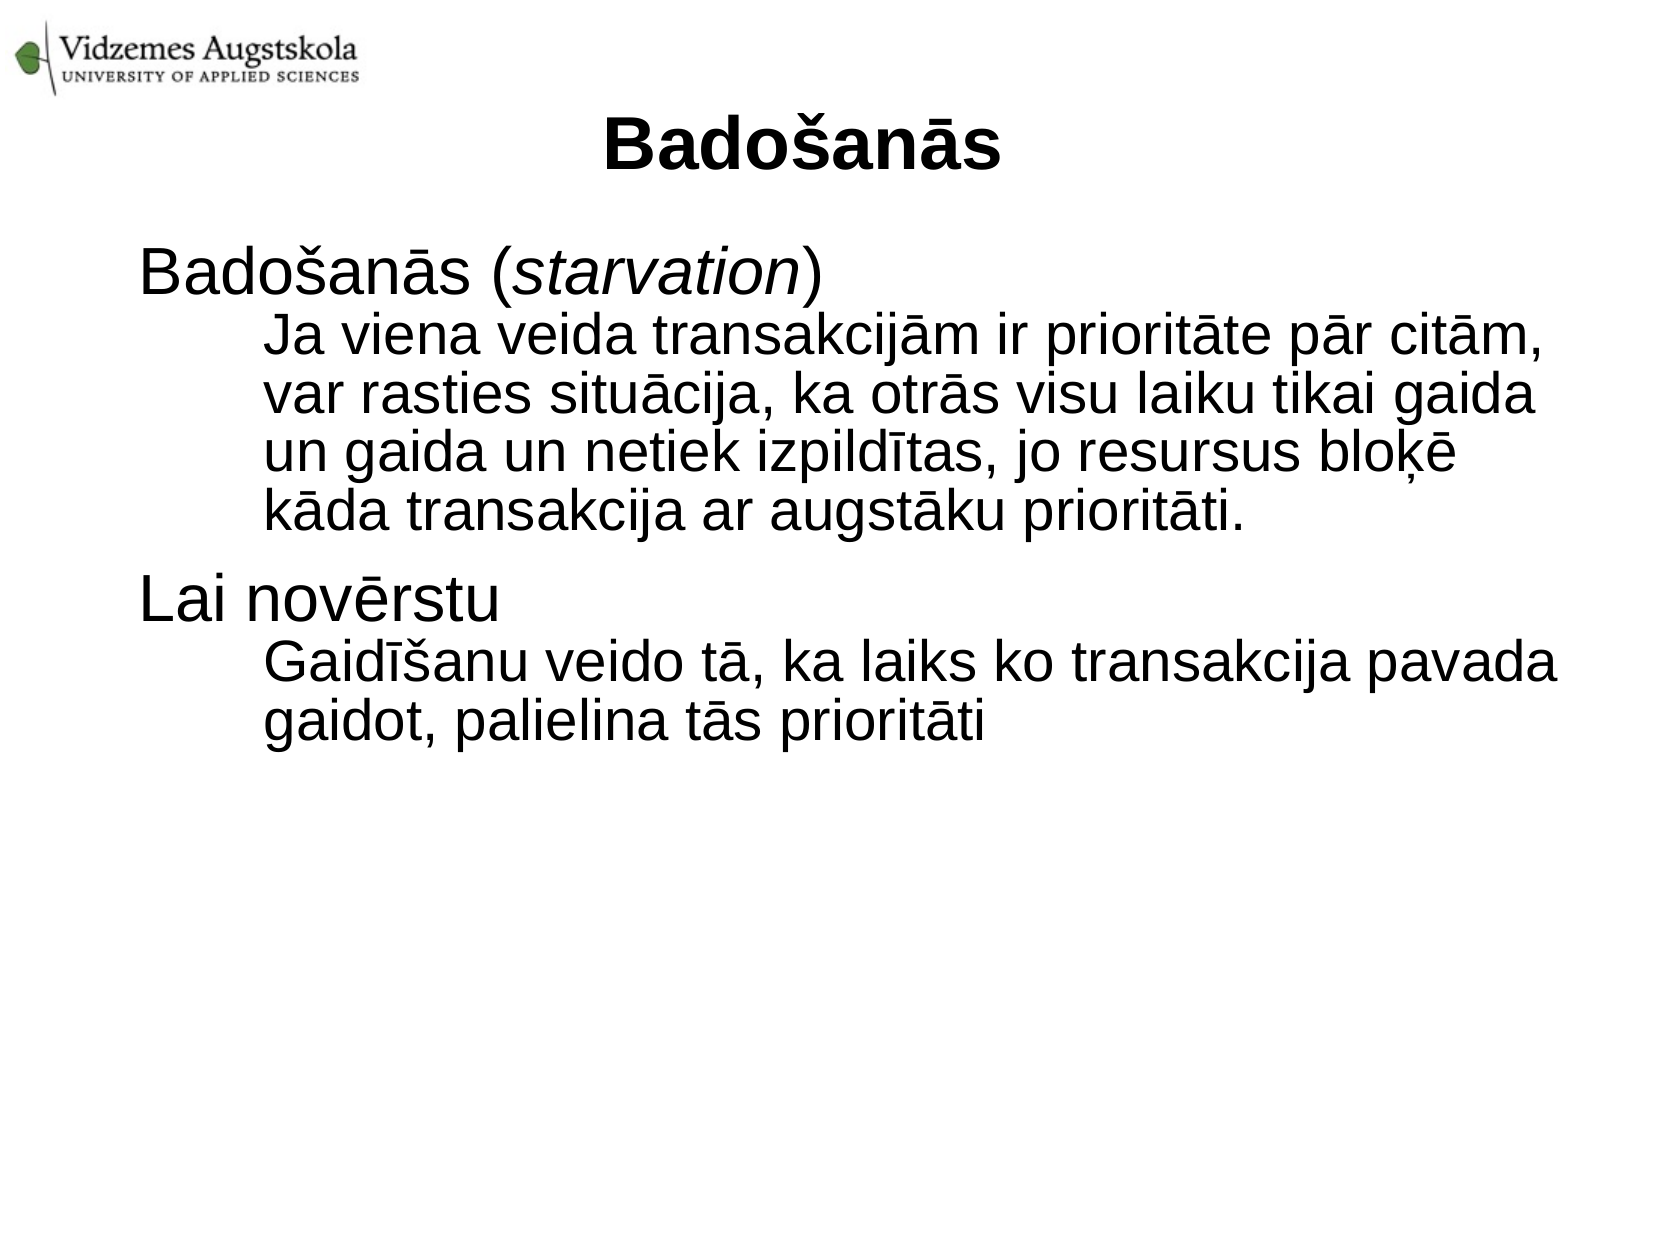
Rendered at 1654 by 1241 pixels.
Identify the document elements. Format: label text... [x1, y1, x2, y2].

list Badošanās (starvation) Ja viena veida transakcijām ir prioritāte pār citām, var rasties situācija, ka otrās visu laiku tikai gaida un gaida un netiek izpildītas, jo resursus bloķē kāda transakcija ar augstāku prioritāti. Lai novērstu Gaidīšanu veido tā, ka laiks ko transakcija pavada gaidot, palielina tās prioritāti [82, 236, 1569, 1107]
picture [5, 2, 368, 113]
title Badošanās [94, 103, 1512, 188]
